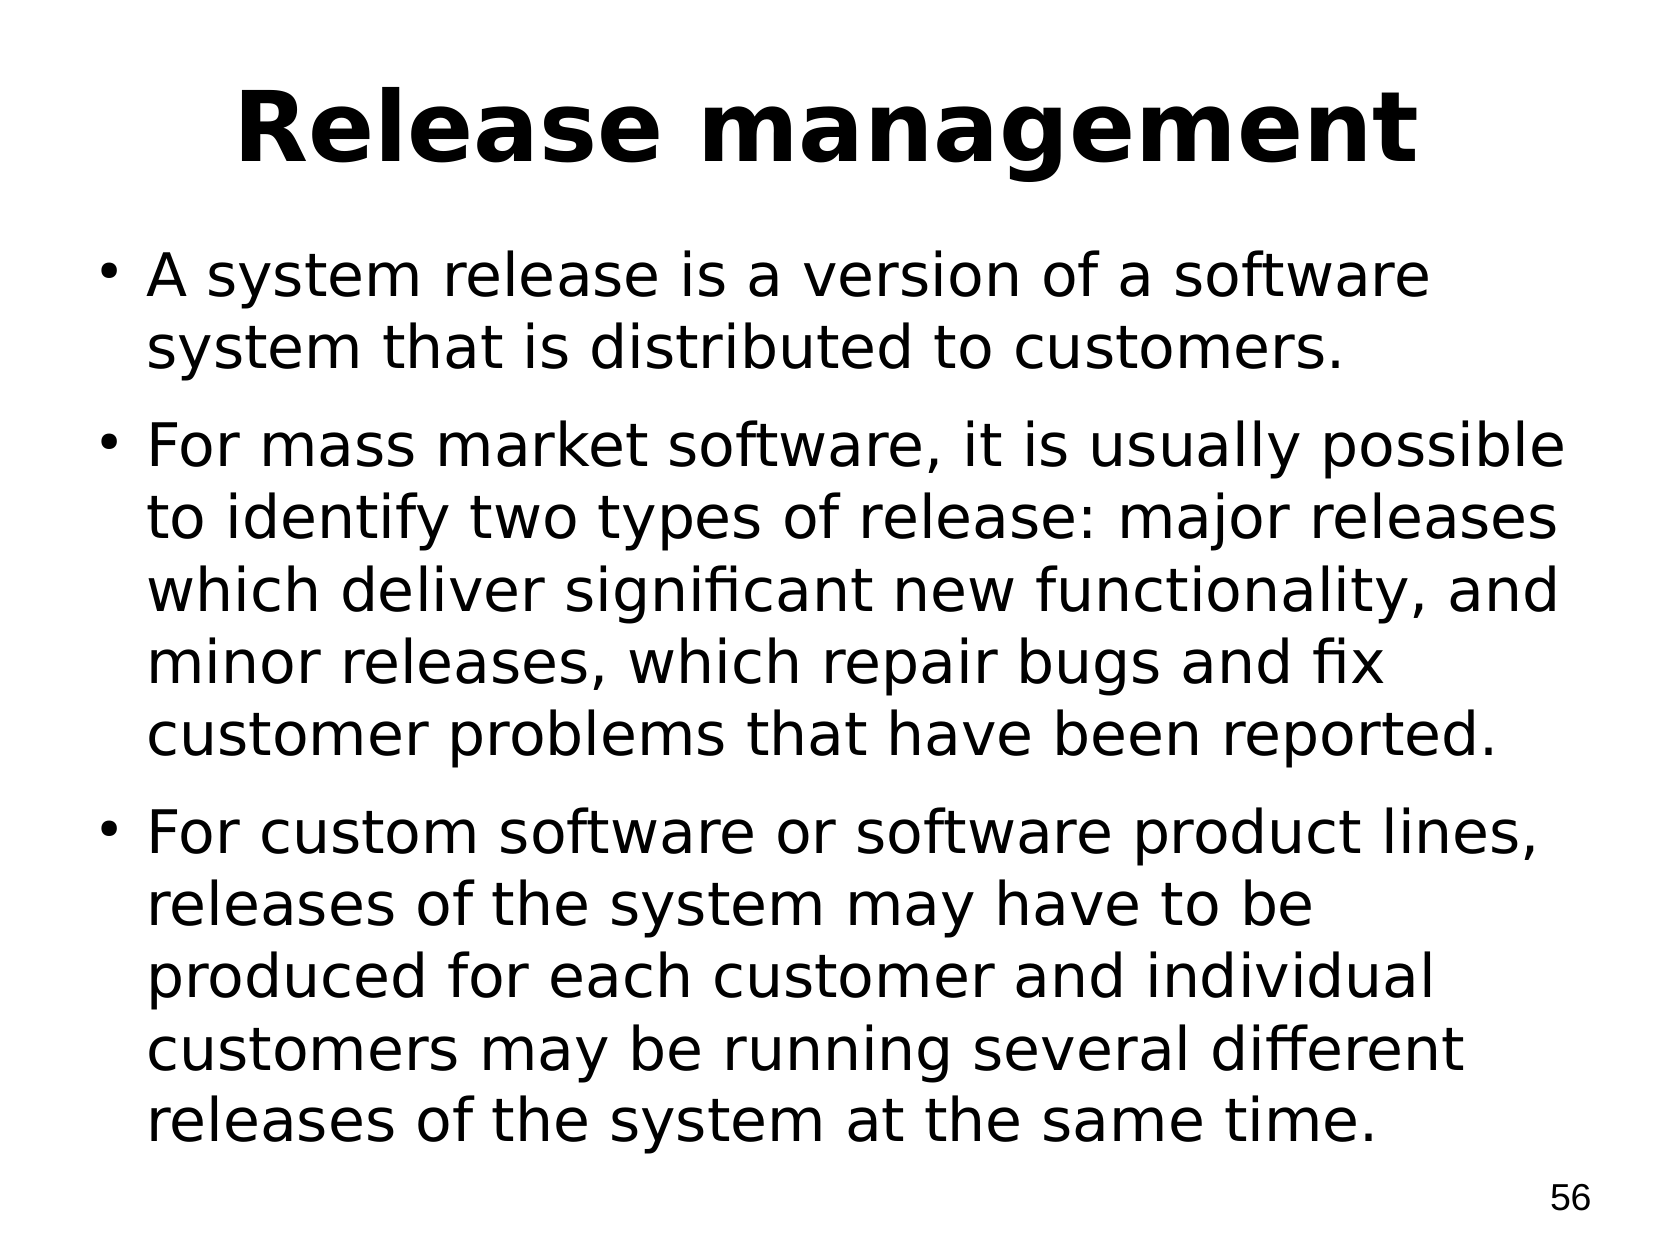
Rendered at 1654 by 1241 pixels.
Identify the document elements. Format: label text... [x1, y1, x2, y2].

title Release management [82, 49, 1571, 196]
list A system release is a version of a software system that is distributed to customers. For mass market software, it is usually possible to identify two types of release: major releases which deliver significant new functionality, and minor releases, which repair bugs and fix customer problems that have been reported. For custom software or software product lines, releases of the system may have to be produced for each customer and individual customers may be running several different releases of the system at the same time. [82, 236, 1571, 1205]
